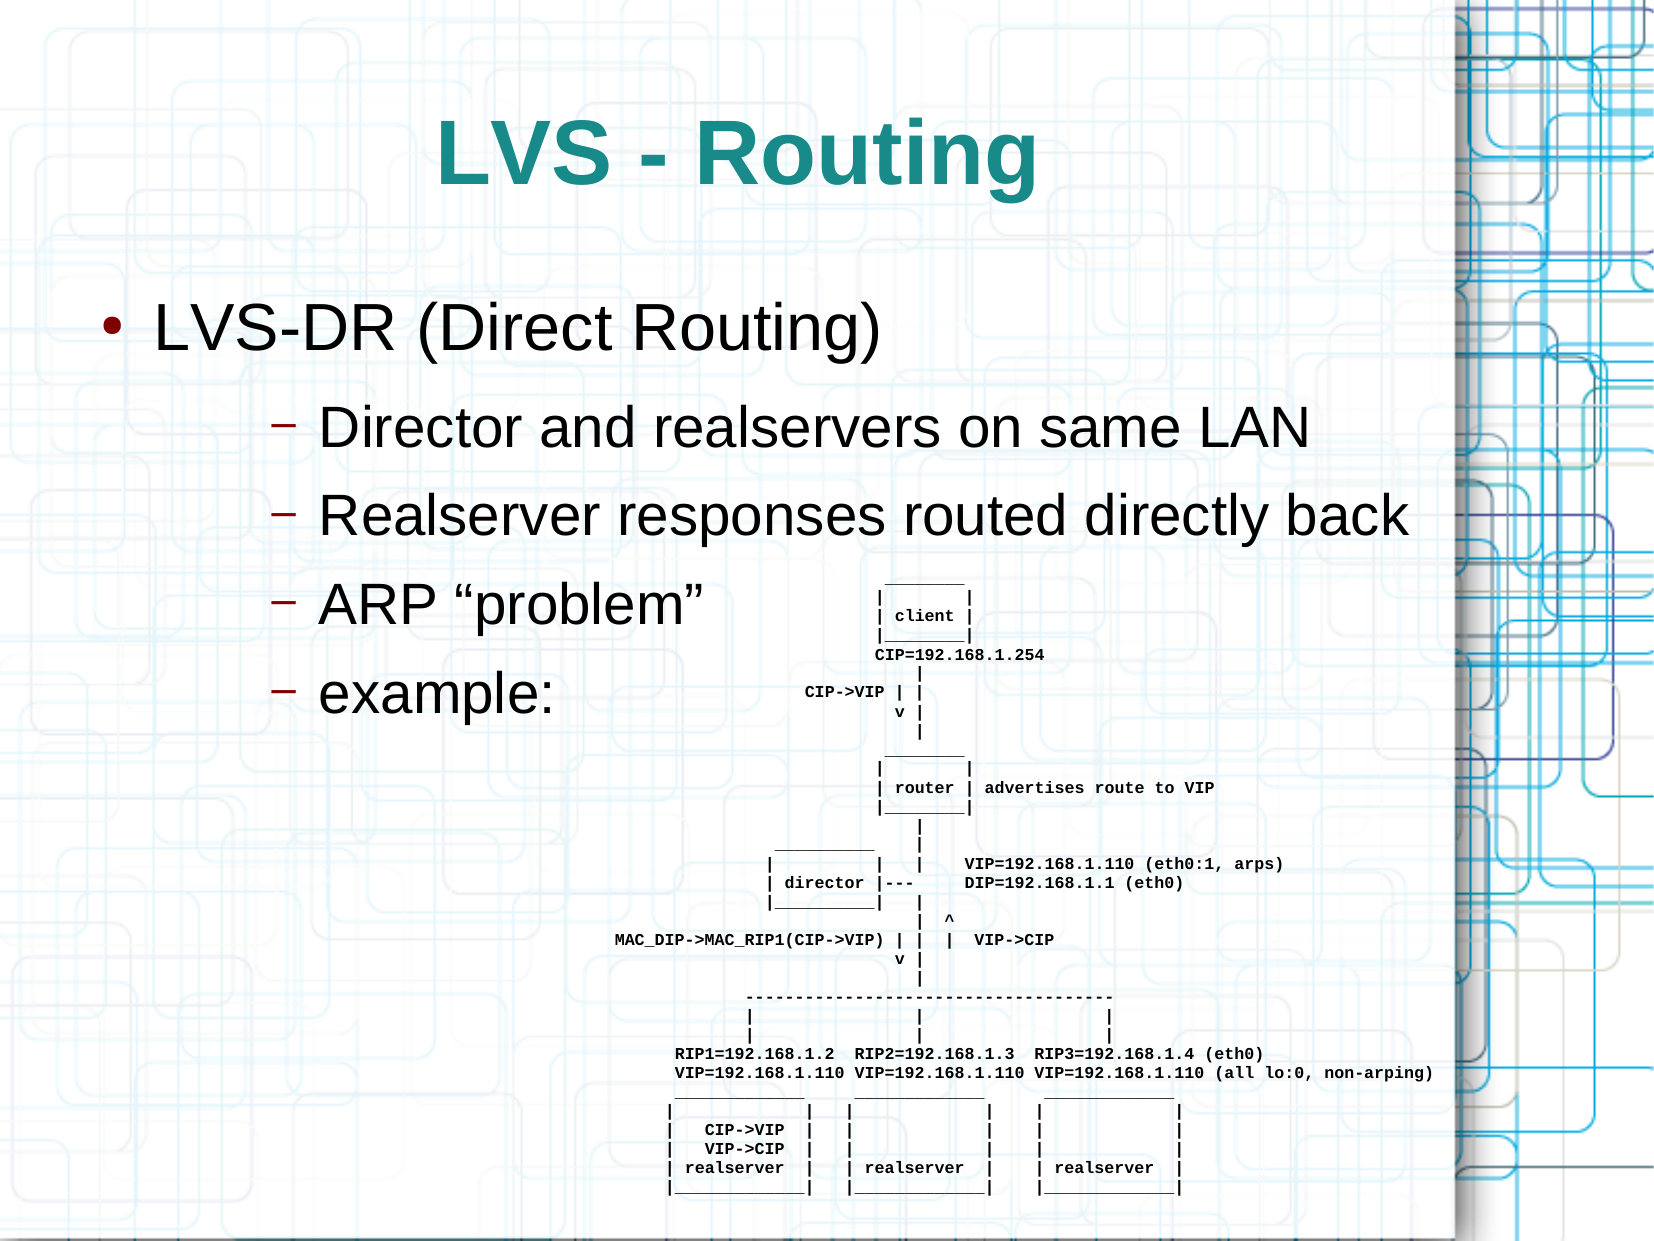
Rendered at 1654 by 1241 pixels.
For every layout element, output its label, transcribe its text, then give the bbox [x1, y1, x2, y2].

text_box [827, 293, 1407, 353]
text_box ________ | | | client | |________| CIP=192.168.1.254 | CIP->VIP | | v | | ________ | | | router | advertises route to VIP |________| | __________ | | | | VIP=192.168.1.110 (eth0:1, arps) | director |--- DIP=192.168.1.1 (eth0) |__________| | | ^ MAC_DIP->MAC_RIP1(CIP->VIP) | | | VIP->CIP v | | ------------------------------------- | | | | | | RIP1=192.168.1.2 RIP2=192.168.1.3 RIP3=192.168.1.4 (eth0) VIP=192.168.1.110 VIP=192.168.1.110 VIP=192.168.1.110 (all lo:0, non-arping) _____________ _____________ _____________ | | | | | | | CIP->VIP | | | | | | VIP->CIP | | | | | | realserver | | realserver | | realserver | |_____________| |_____________| |_____________| [600, 562, 1450, 1224]
list LVS-DR (Direct Routing) Director and realservers on same LAN Realserver responses routed directly back ARP “problem” example: [82, 290, 1418, 1094]
picture [0, 0, 1654, 1241]
title LVS - Routing [59, 49, 1418, 257]
